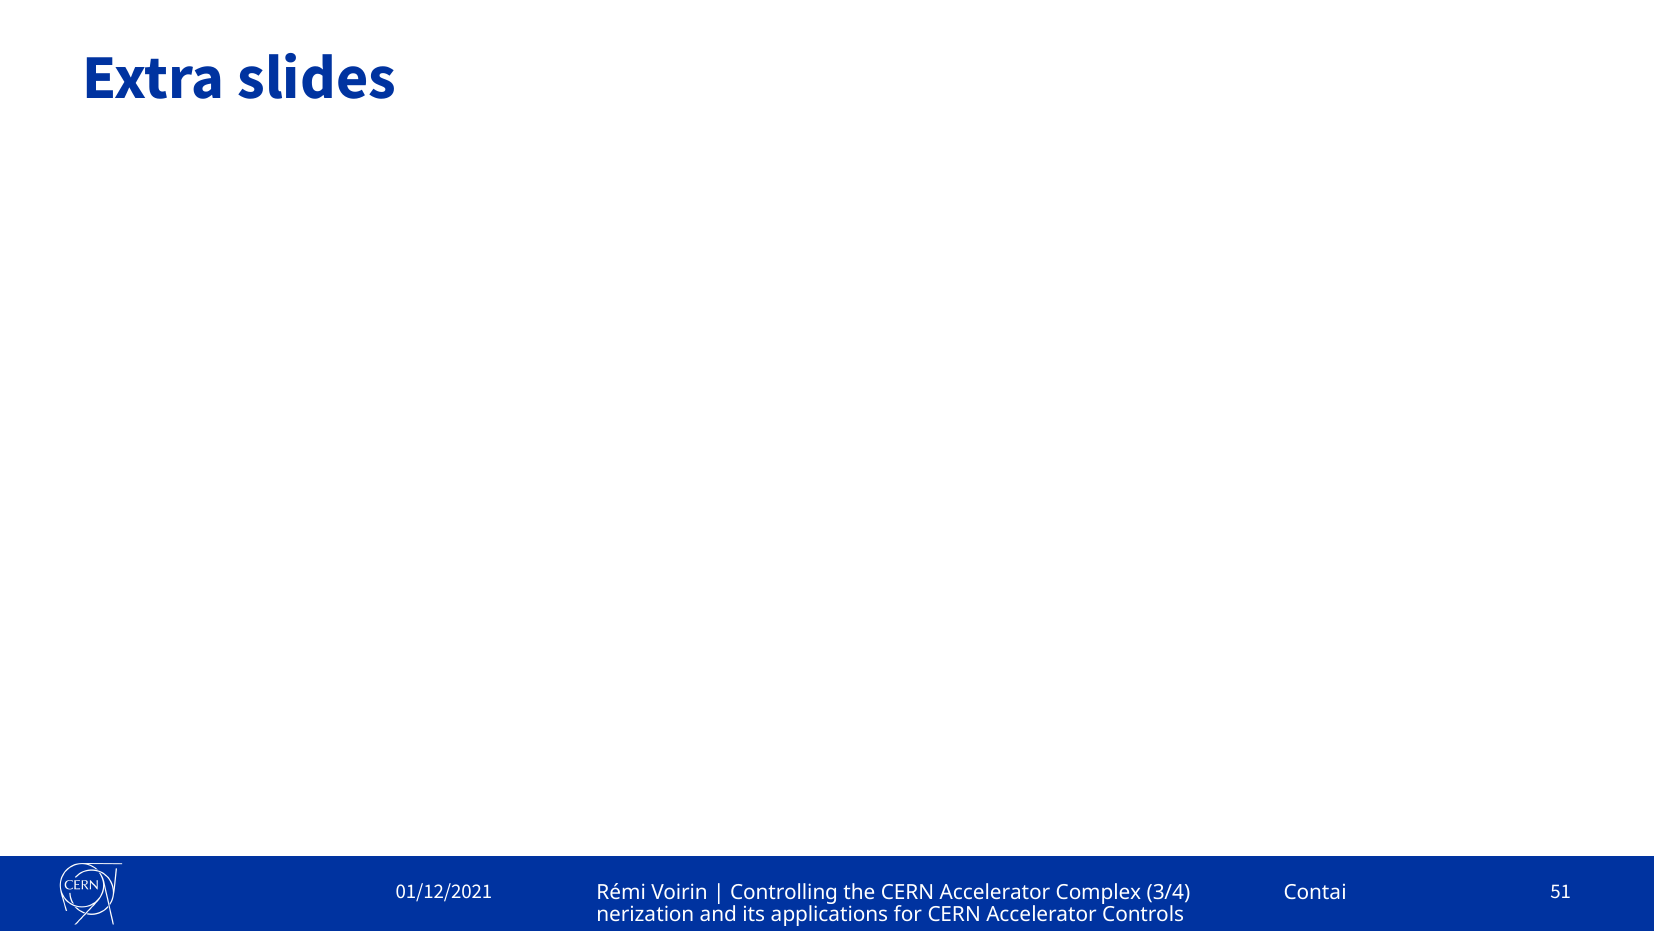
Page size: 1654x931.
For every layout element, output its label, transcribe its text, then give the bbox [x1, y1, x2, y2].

title Extra slides [82, 37, 1571, 195]
picture [56, 859, 127, 928]
